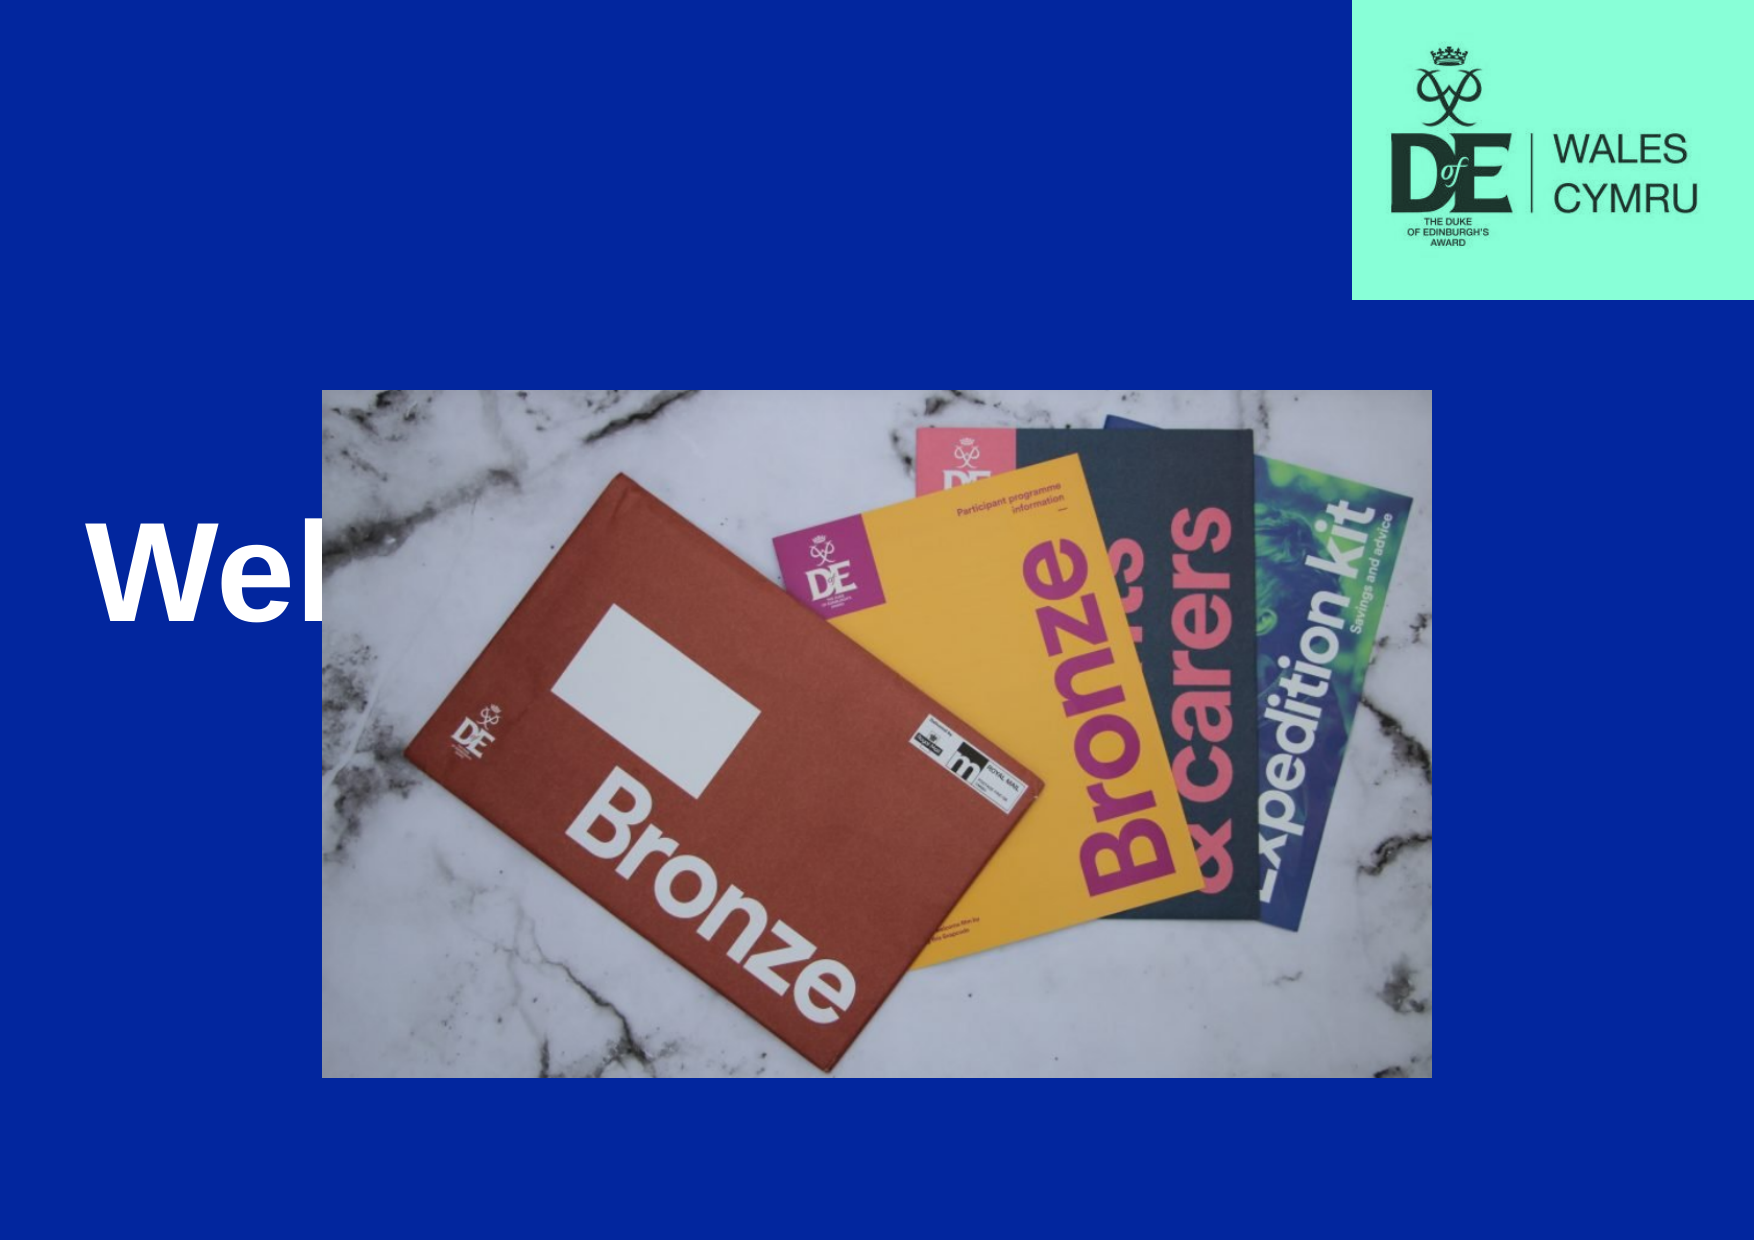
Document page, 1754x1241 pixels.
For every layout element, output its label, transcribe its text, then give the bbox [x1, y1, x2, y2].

title Welcome Pack [46, 0, 1630, 237]
picture [322, 391, 1432, 1078]
